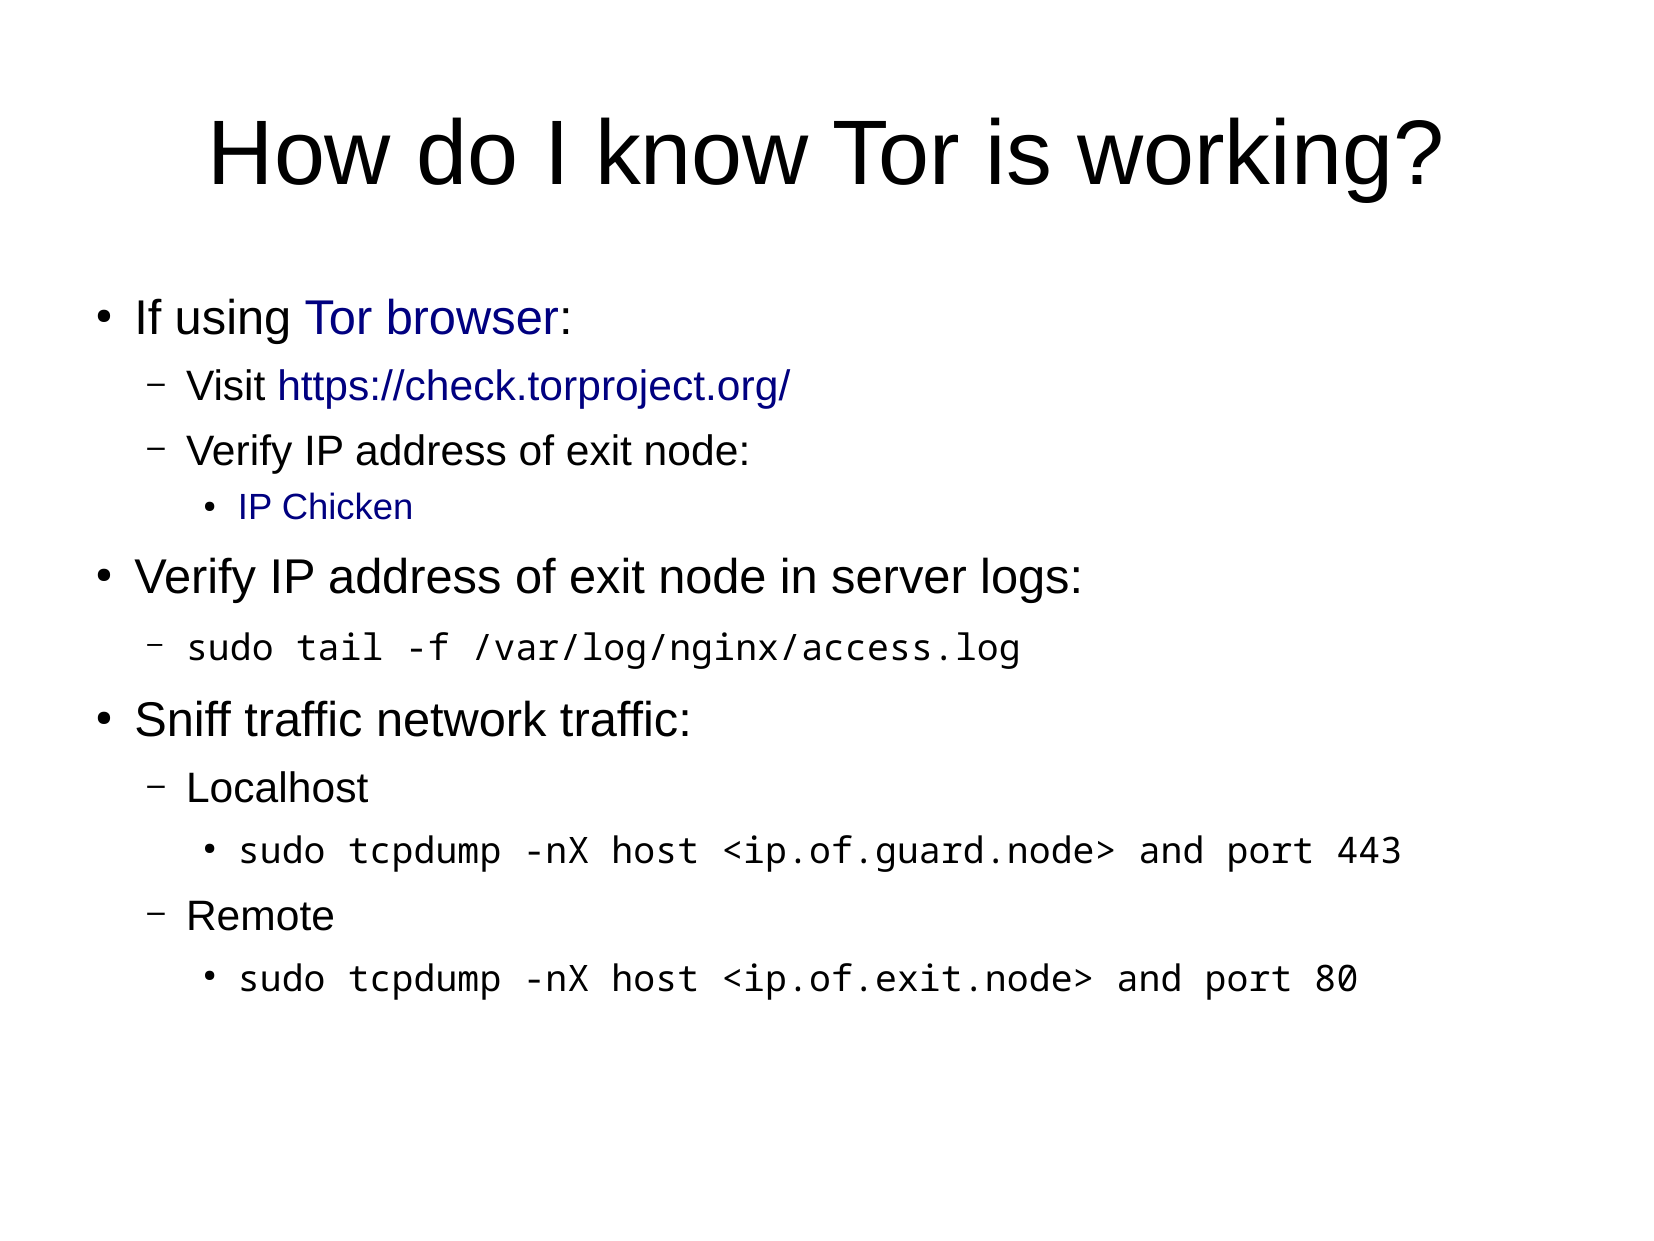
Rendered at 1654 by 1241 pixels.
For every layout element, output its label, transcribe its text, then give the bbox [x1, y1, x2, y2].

list If using Tor browser: Visit https://check.torproject.org/ Verify IP address of exit node: IP Chicken Verify IP address of exit node in server logs: sudo tail -f /var/log/nginx/access.log Sniff traffic network traffic: Localhost sudo tcpdump -nX host <ip.of.guard.node> and port 443 Remote sudo tcpdump -nX host <ip.of.exit.node> and port 80 [82, 290, 1571, 1010]
title How do I know Tor is working? [82, 49, 1571, 257]
